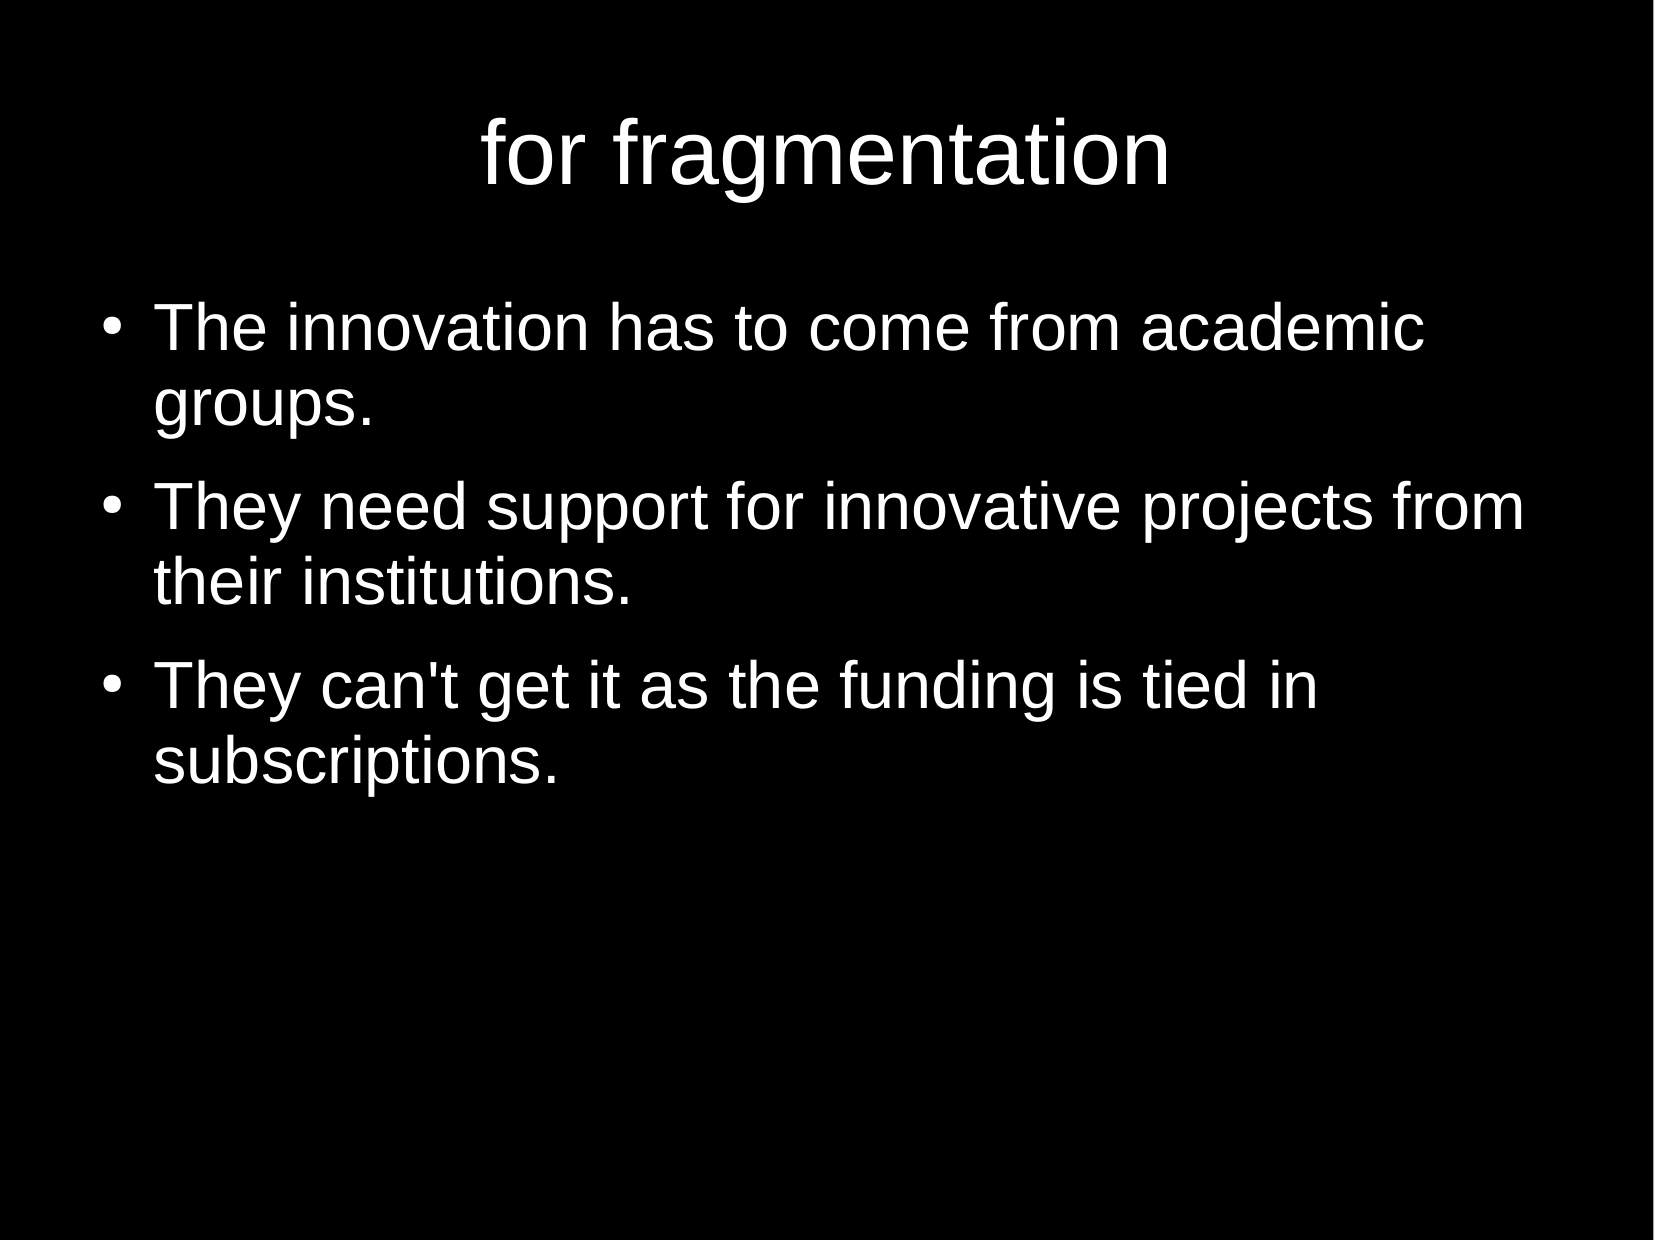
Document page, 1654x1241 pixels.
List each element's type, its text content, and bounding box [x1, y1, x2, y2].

list The innovation has to come from academic groups. They need support for innovative projects from their institutions. They can't get it as the funding is tied in subscriptions. [82, 290, 1571, 1010]
title for fragmentation [82, 49, 1571, 257]
